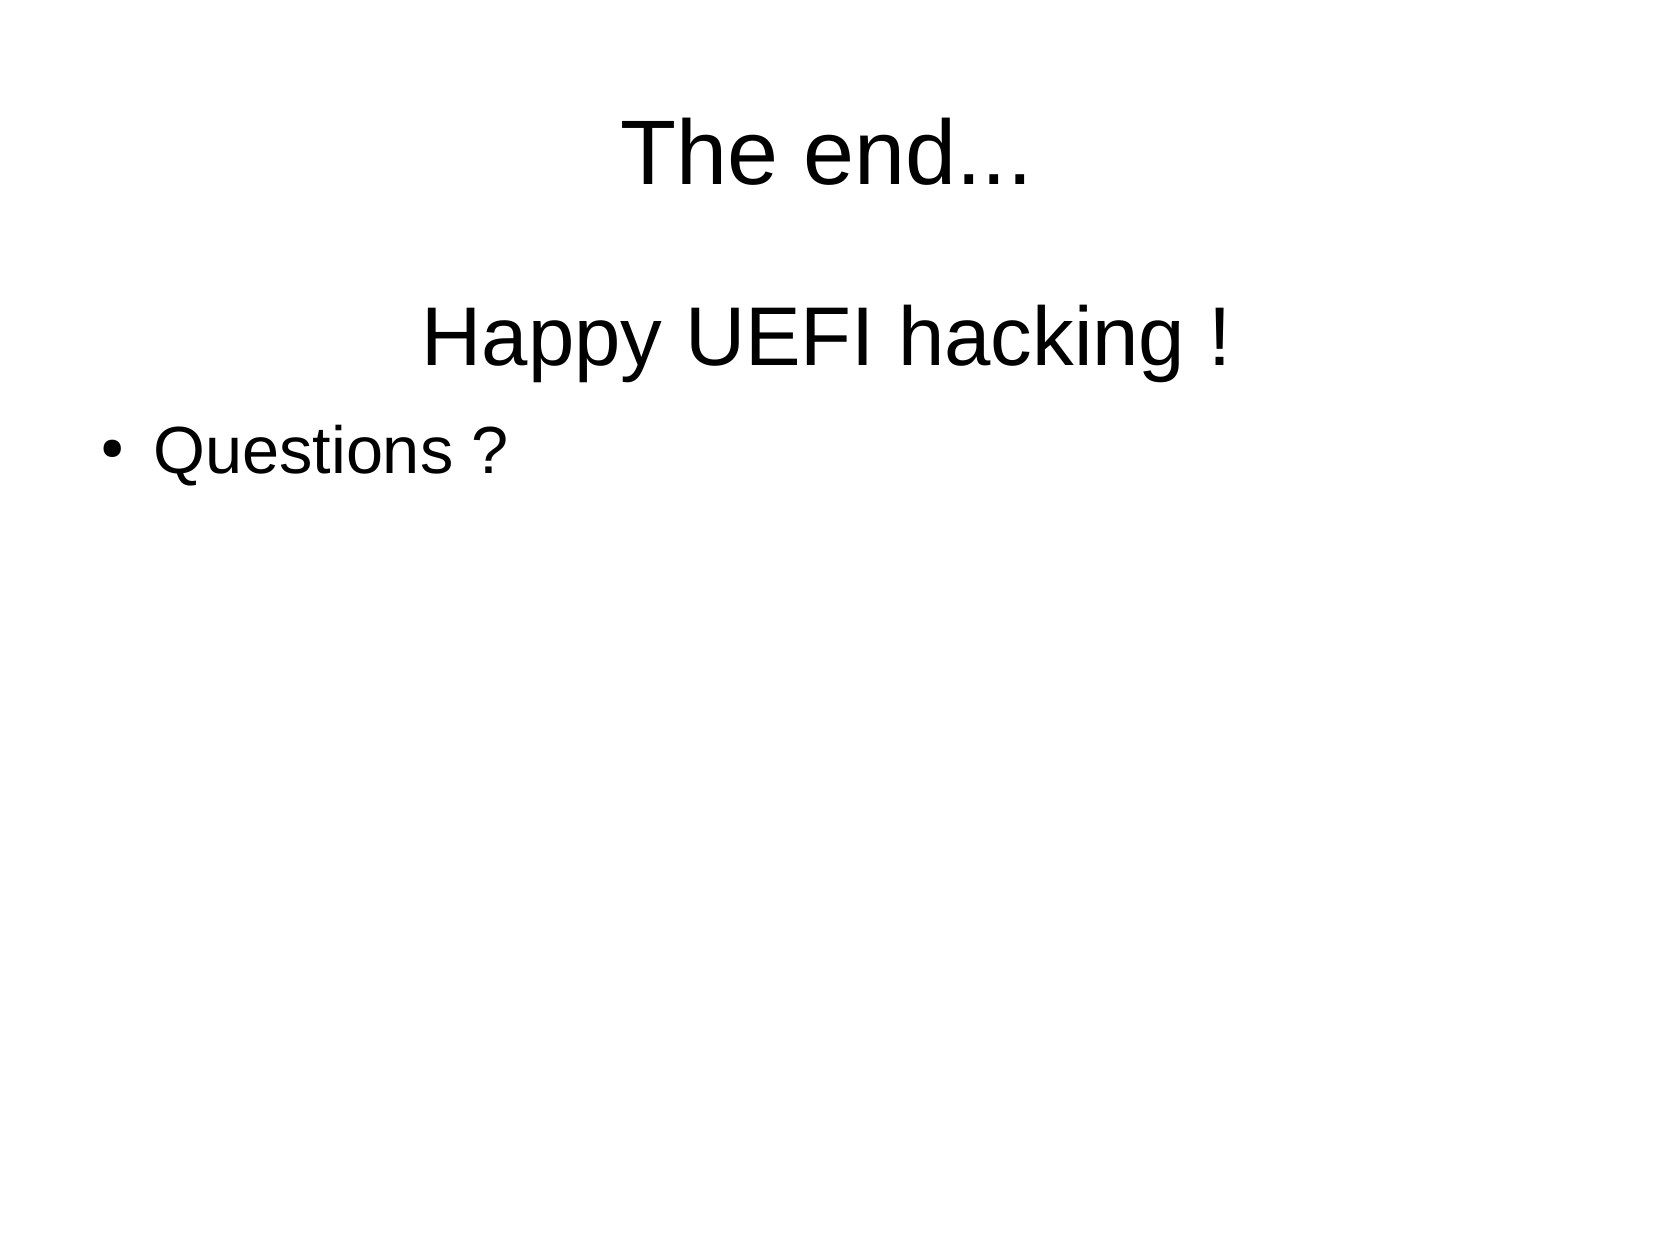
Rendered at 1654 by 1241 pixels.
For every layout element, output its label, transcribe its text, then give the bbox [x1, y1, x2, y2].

title The end... [82, 49, 1571, 257]
list Happy UEFI hacking ! Questions ? [82, 290, 1571, 1010]
